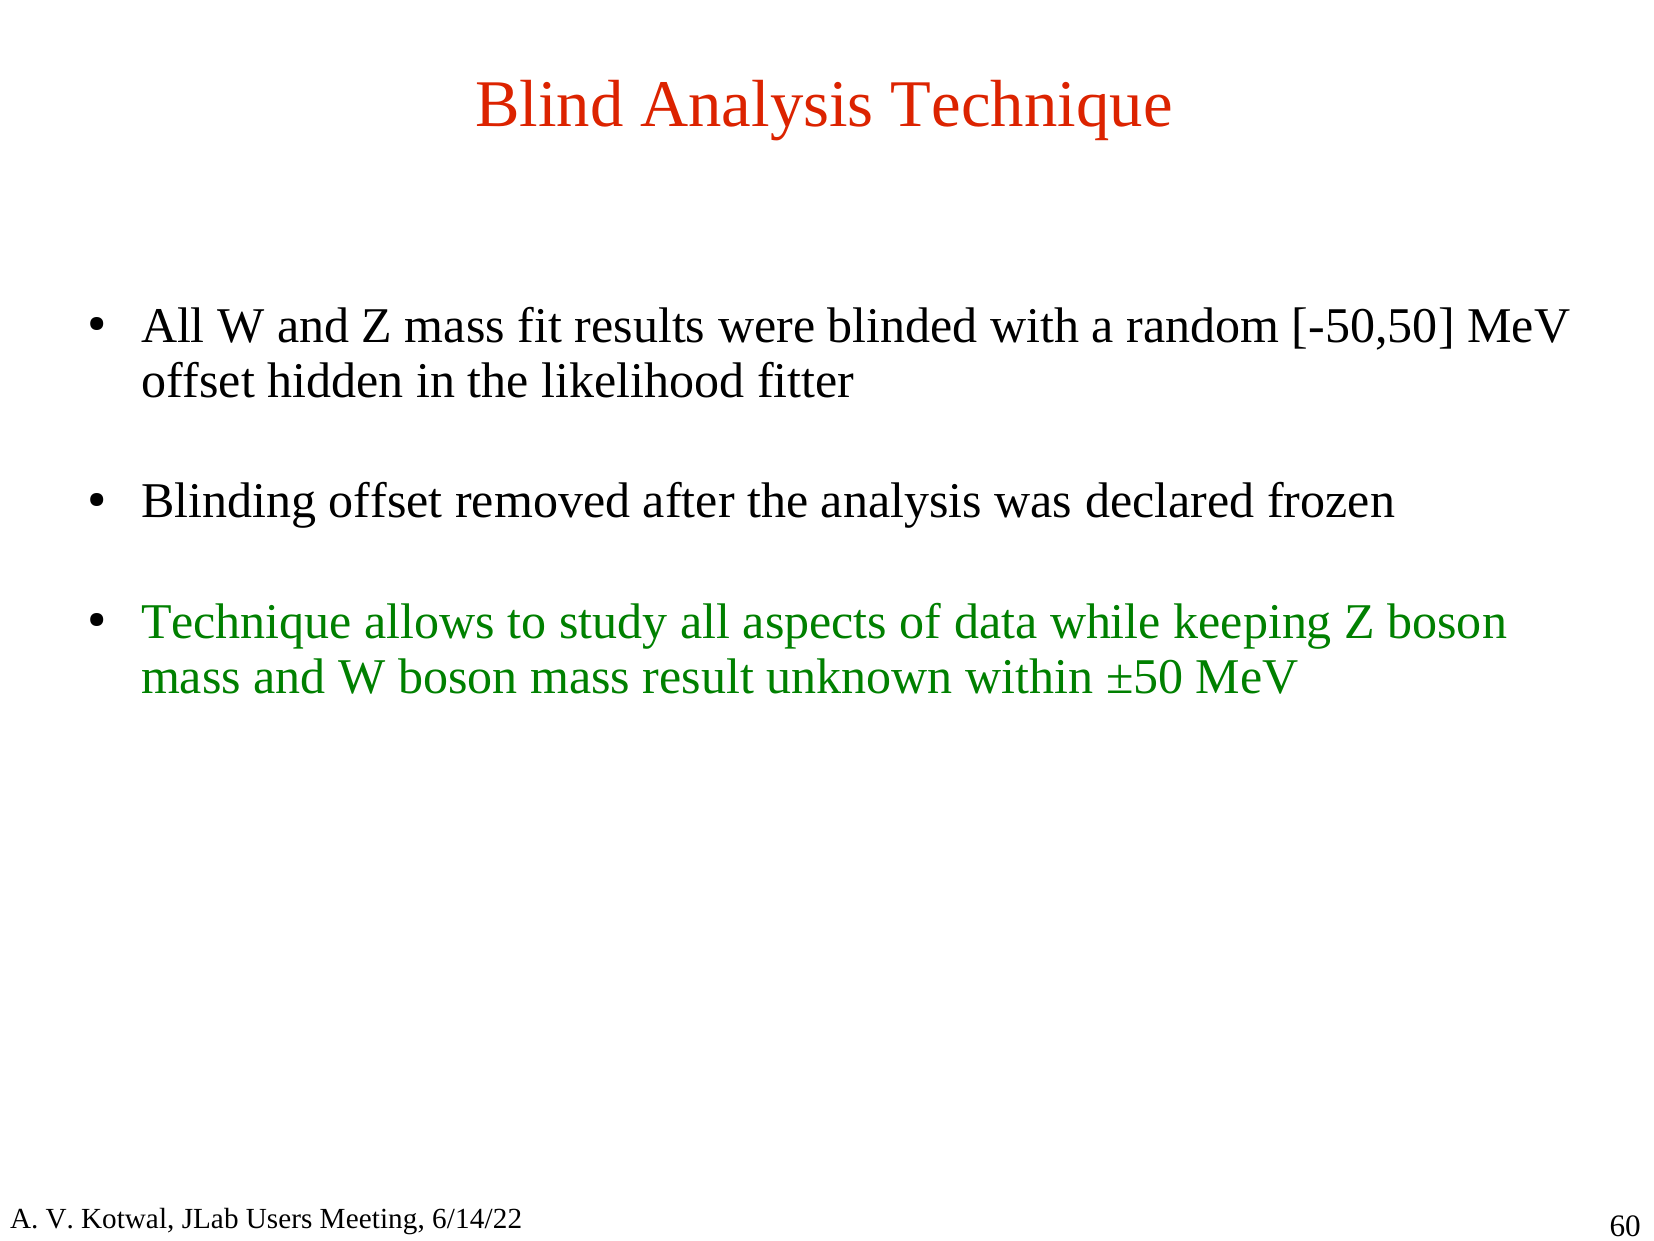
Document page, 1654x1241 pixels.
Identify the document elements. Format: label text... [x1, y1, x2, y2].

list All W and Z mass fit results were blinded with a random [-50,50] MeV offset hidden in the likelihood fitter Blinding offset removed after the analysis was declared frozen Technique allows to study all aspects of data while keeping Z boson mass and W boson mass result unknown within ±50 MeV [70, 297, 1584, 1066]
title Blind Analysis Technique [286, 43, 1363, 166]
